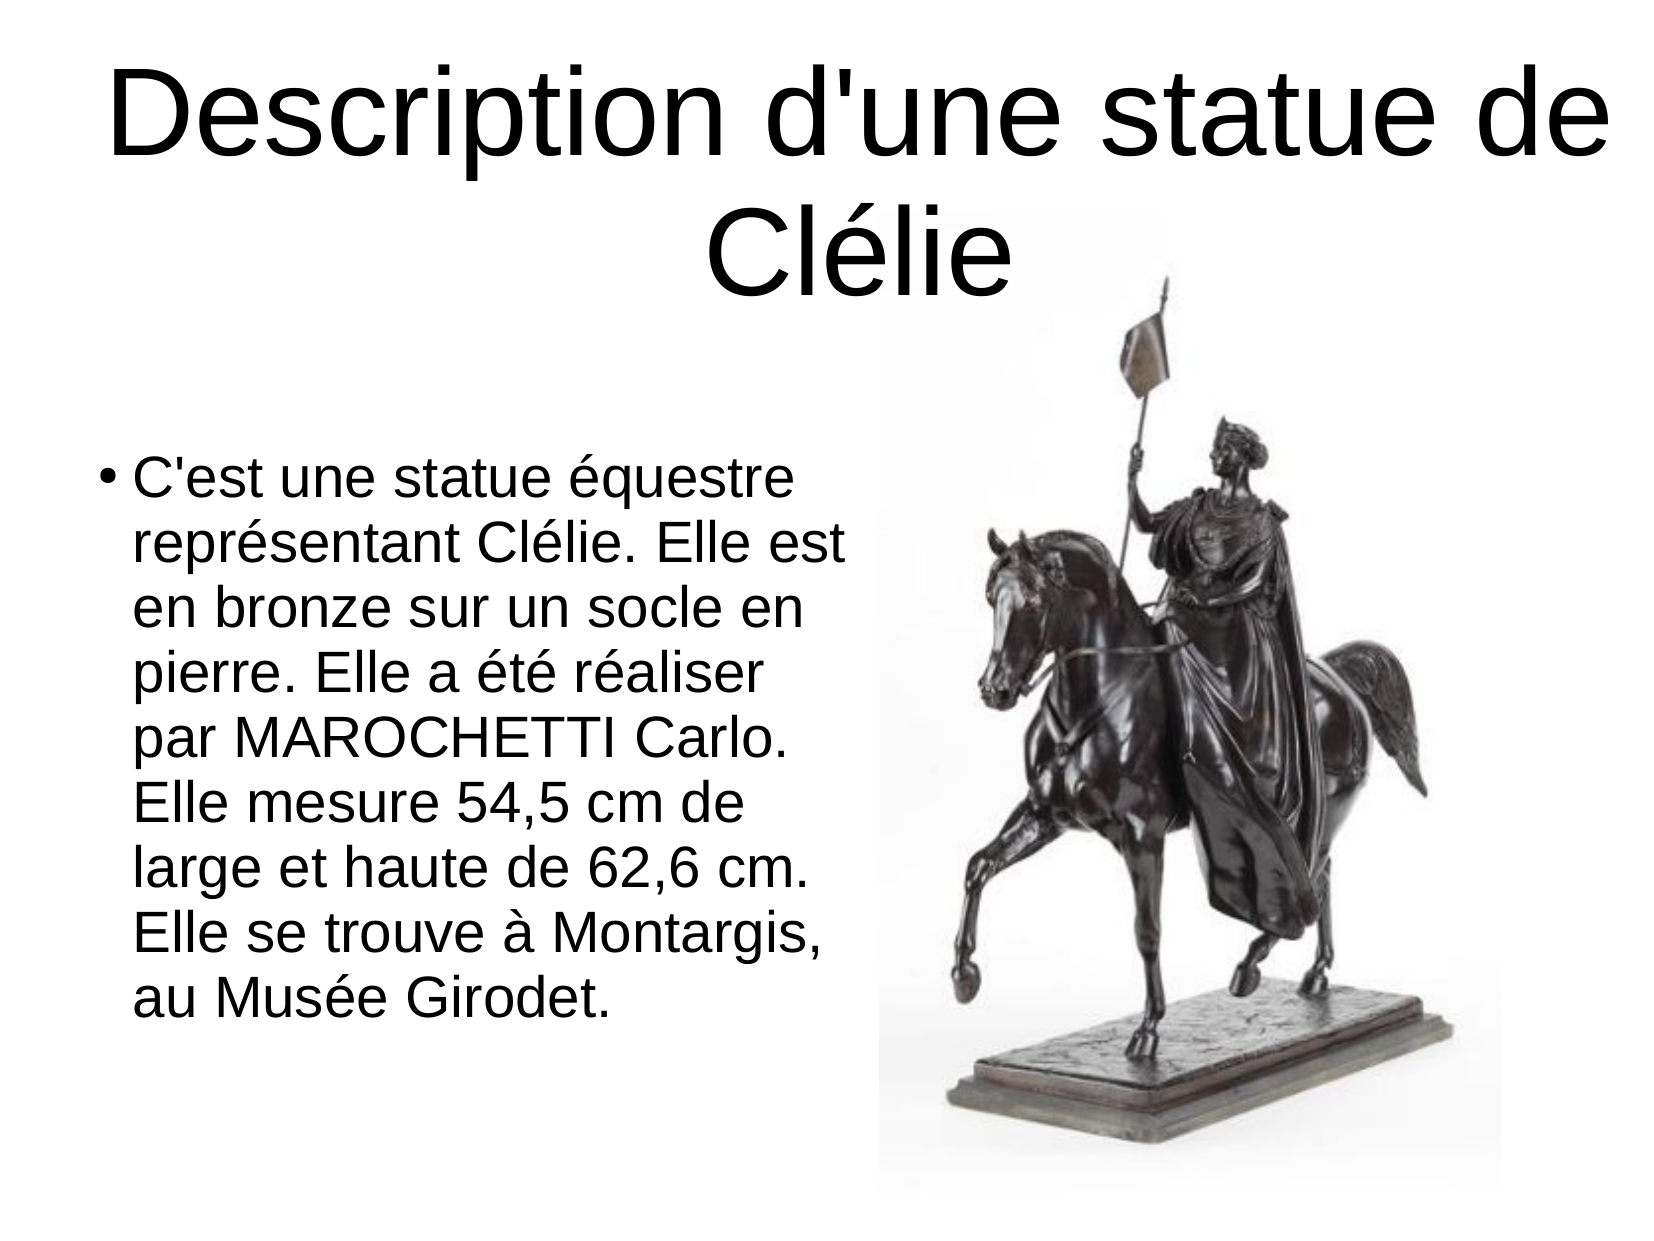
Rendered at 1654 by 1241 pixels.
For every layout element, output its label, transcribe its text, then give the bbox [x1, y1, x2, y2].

text_box C'est une statue équestre représentant Clélie. Elle est en bronze sur un socle en pierre. Elle a été réaliser par MAROCHETTI Carlo. Elle mesure 54,5 cm de large et haute de 62,6 cm. Elle se trouve à Montargis, au Musée Girodet. [82, 437, 875, 1038]
picture [879, 330, 1501, 1193]
text_box Description d'une statue de Clélie [9, 34, 1654, 330]
